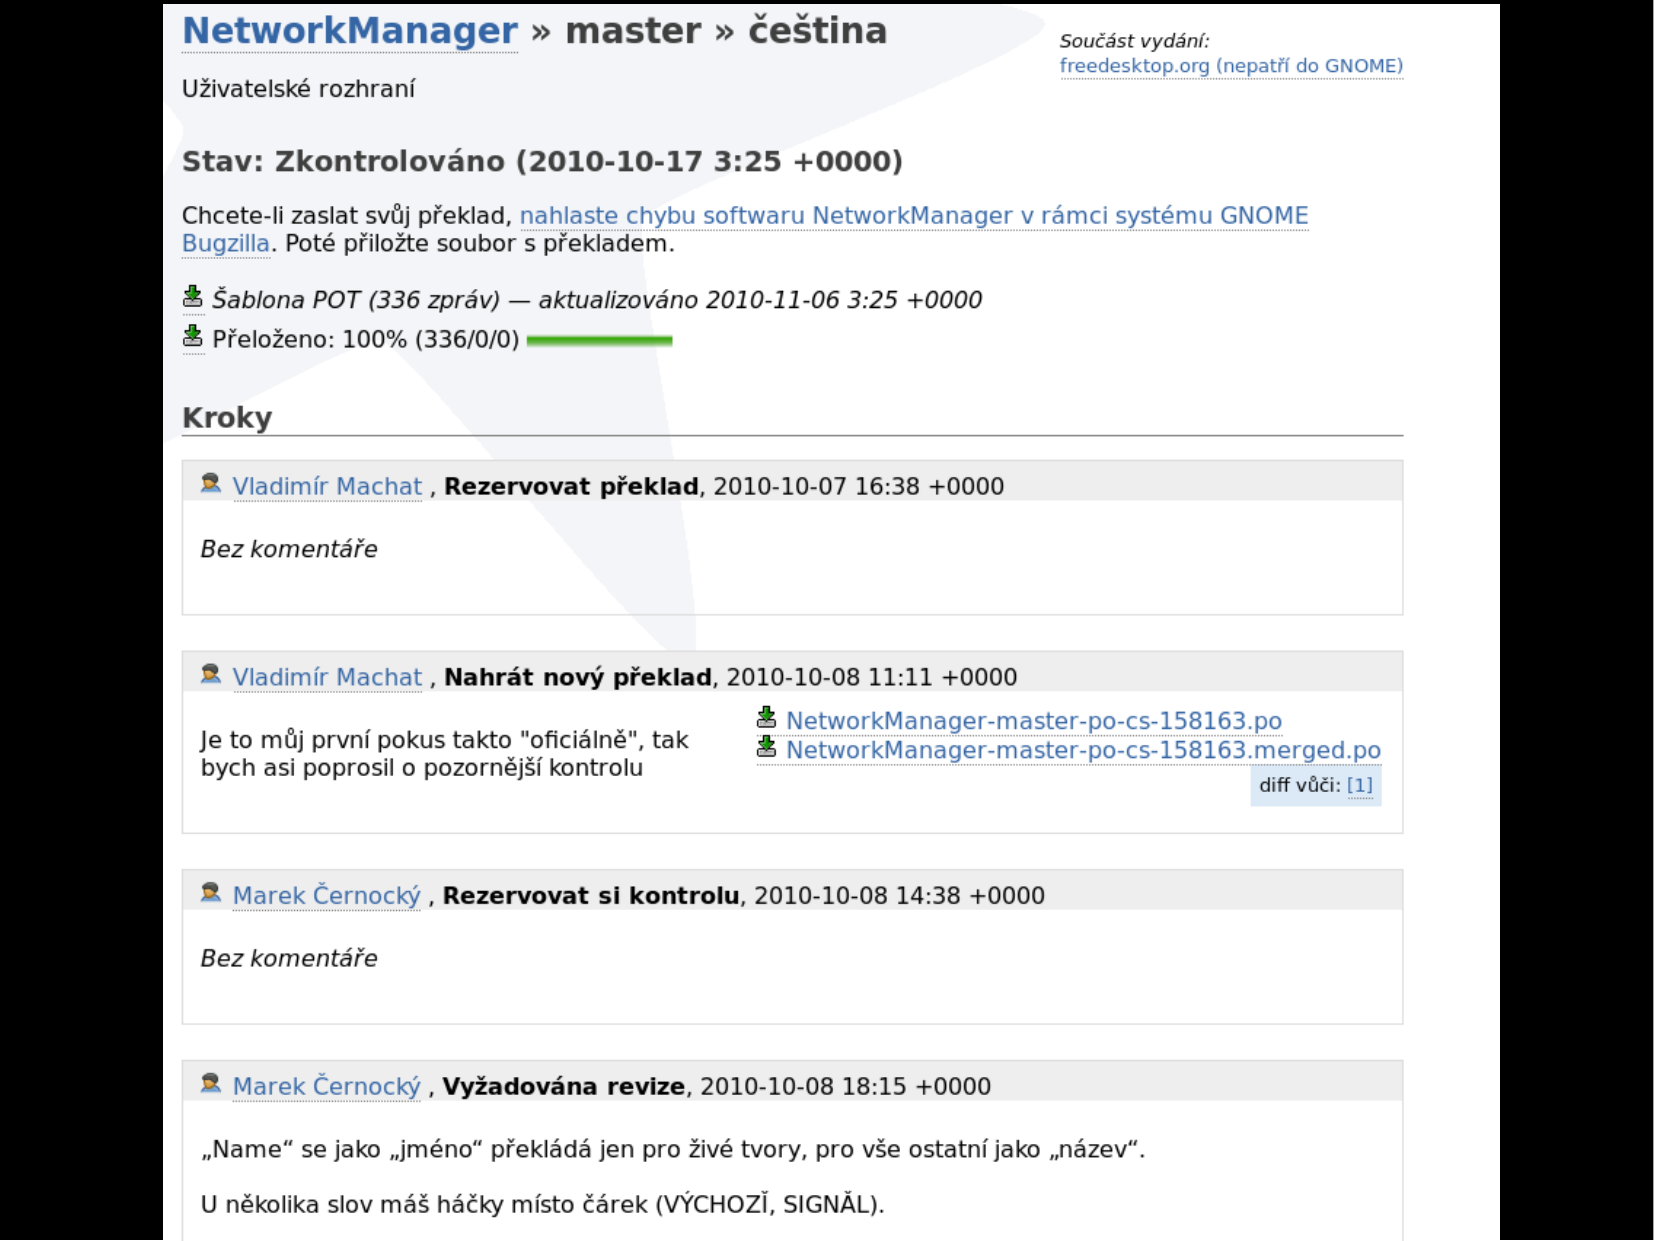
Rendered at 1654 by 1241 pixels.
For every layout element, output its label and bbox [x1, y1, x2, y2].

picture [163, 4, 1500, 1241]
